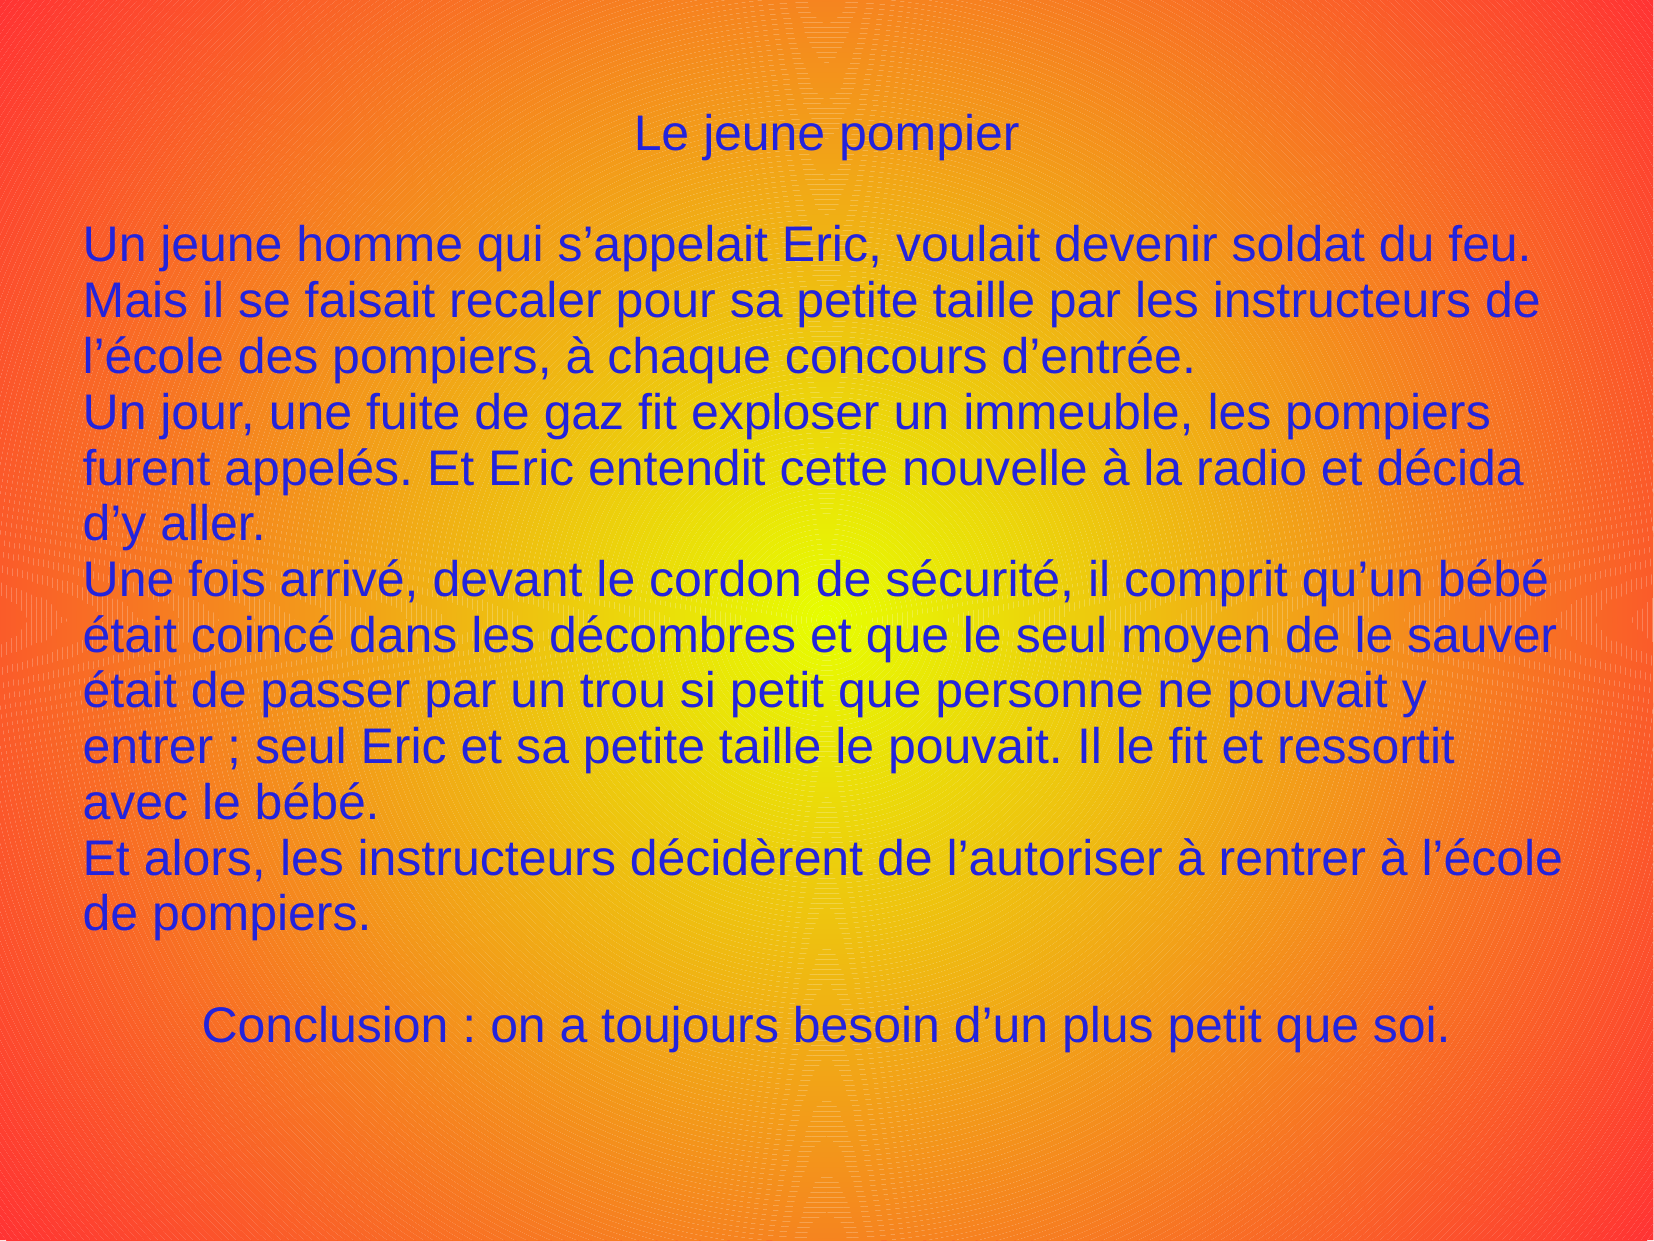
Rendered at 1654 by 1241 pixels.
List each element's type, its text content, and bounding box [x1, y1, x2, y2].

subtitle Le jeune pompier Un jeune homme qui s’appelait Eric, voulait devenir soldat du feu. Mais il se faisait recaler pour sa petite taille par les instructeurs de l’école des pompiers, à chaque concours d’entrée. Un jour, une fuite de gaz fit exploser un immeuble, les pompiers furent appelés. Et Eric entendit cette nouvelle à la radio et décida d’y aller. Une fois arrivé, devant le cordon de sécurité, il comprit qu’un bébé était coincé dans les décombres et que le seul moyen de le sauver était de passer par un trou si petit que personne ne pouvait y entrer ; seul Eric et sa petite taille le pouvait. Il le fit et ressortit avec le bébé. Et alors, les instructeurs décidèrent de l’autoriser à rentrer à l’école de pompiers. Conclusion : on a toujours besoin d’un plus petit que soi. [82, 49, 1571, 1109]
